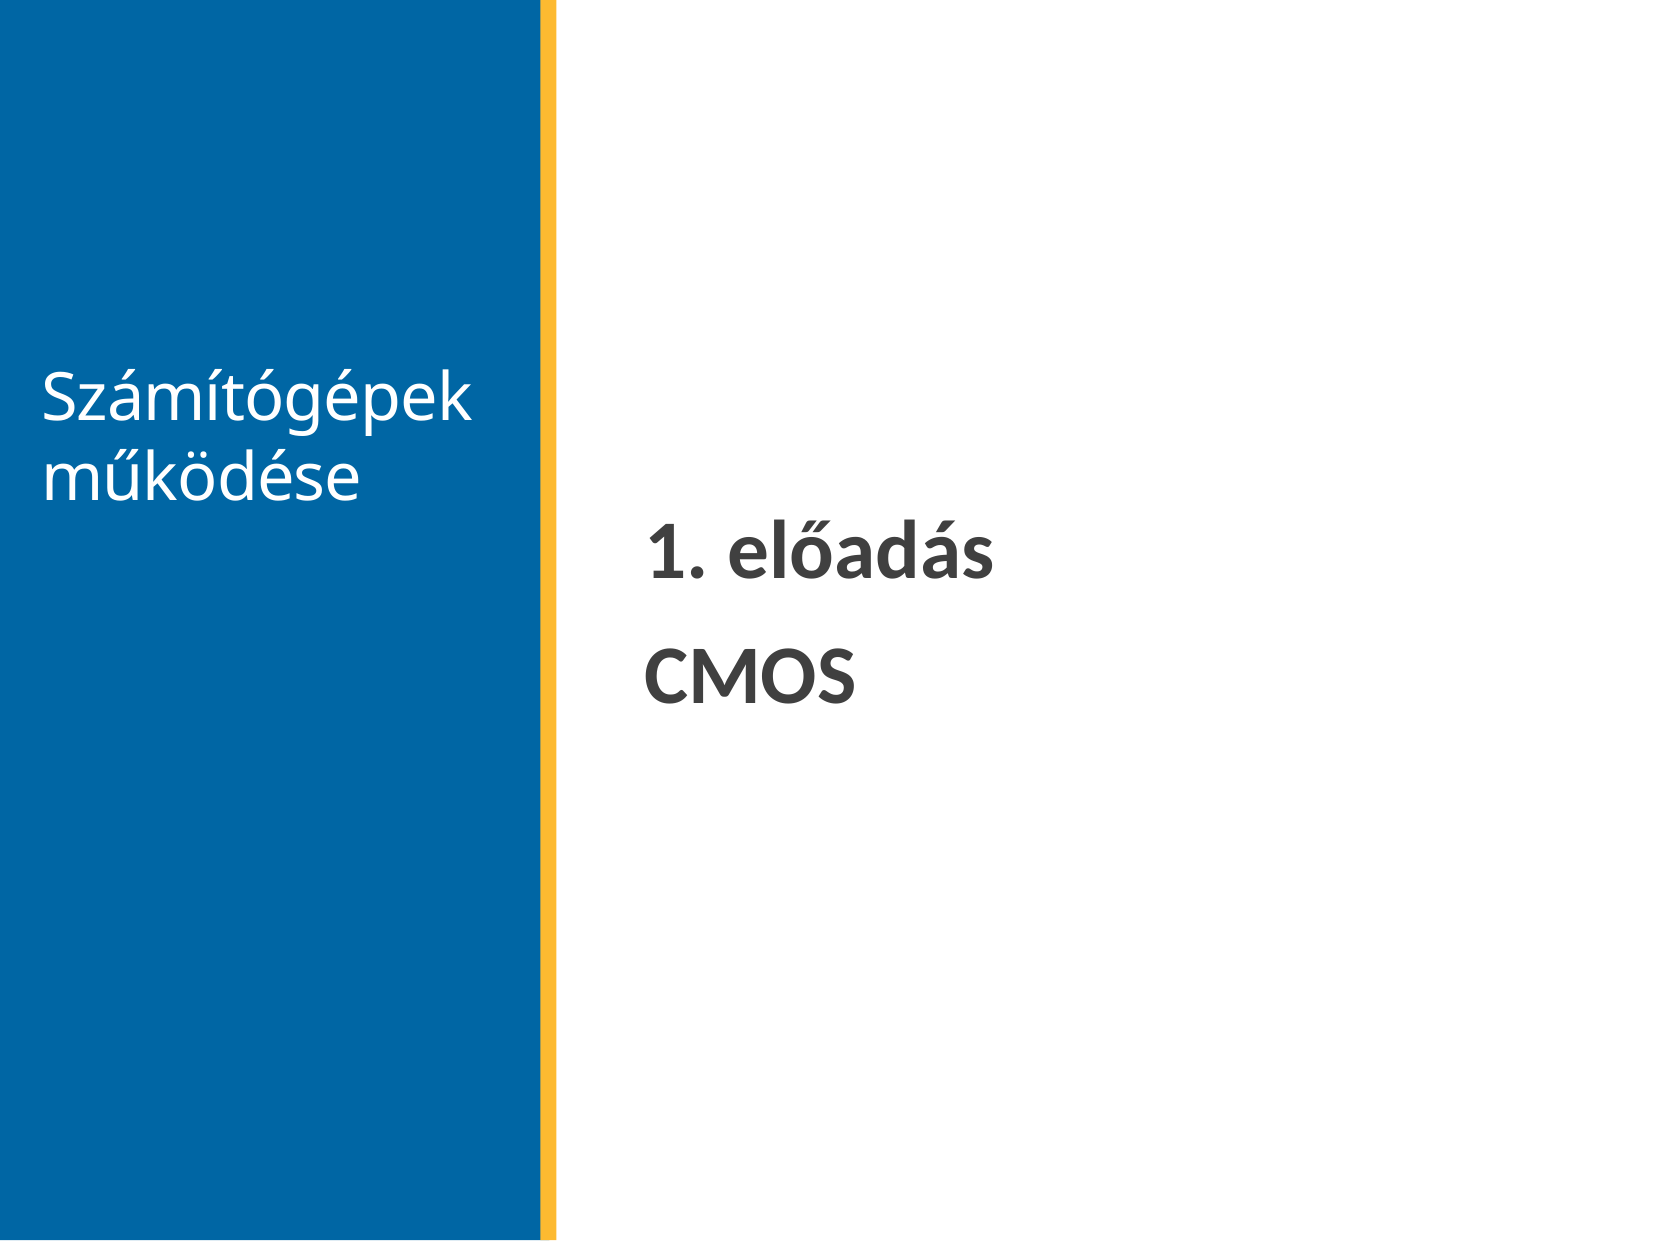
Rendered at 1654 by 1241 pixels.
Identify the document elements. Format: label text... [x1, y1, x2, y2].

title Számítógépek működése [25, 107, 497, 521]
list 1. előadás CMOS [625, 132, 1532, 1084]
